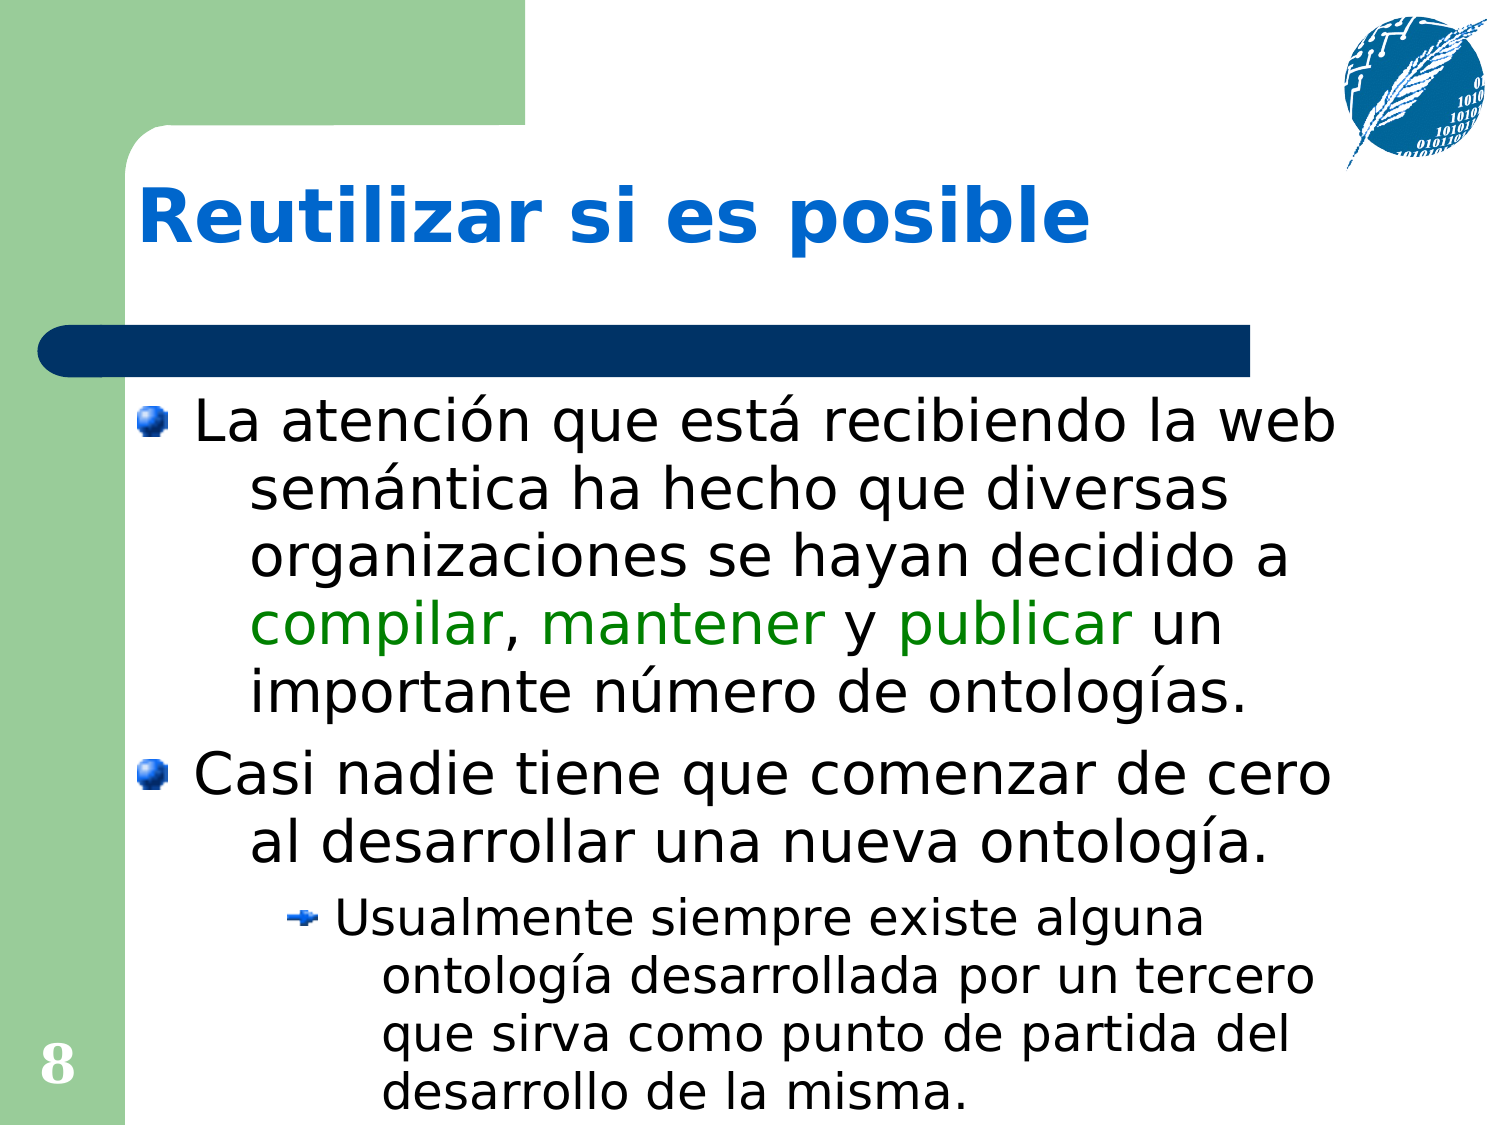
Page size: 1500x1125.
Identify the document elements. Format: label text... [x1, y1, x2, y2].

picture [1427, 138, 1431, 148]
picture [1433, 139, 1440, 147]
list La atención que está recibiendo la web semántica ha hecho que diversas organizaciones se hayan decidido a compilar, mantener y publicar un importante número de ontologías. Casi nadie tiene que comenzar de cero al desarrollar una nueva ontología. Usualmente siempre existe alguna ontología desarrollada por un tercero que sirva como punto de partida del desarrollo de la misma. [137, 387, 1400, 1064]
picture [1341, 15, 1487, 172]
title Reutilizar si es posible [136, 136, 1414, 301]
picture [1436, 127, 1450, 136]
picture [1416, 140, 1425, 149]
